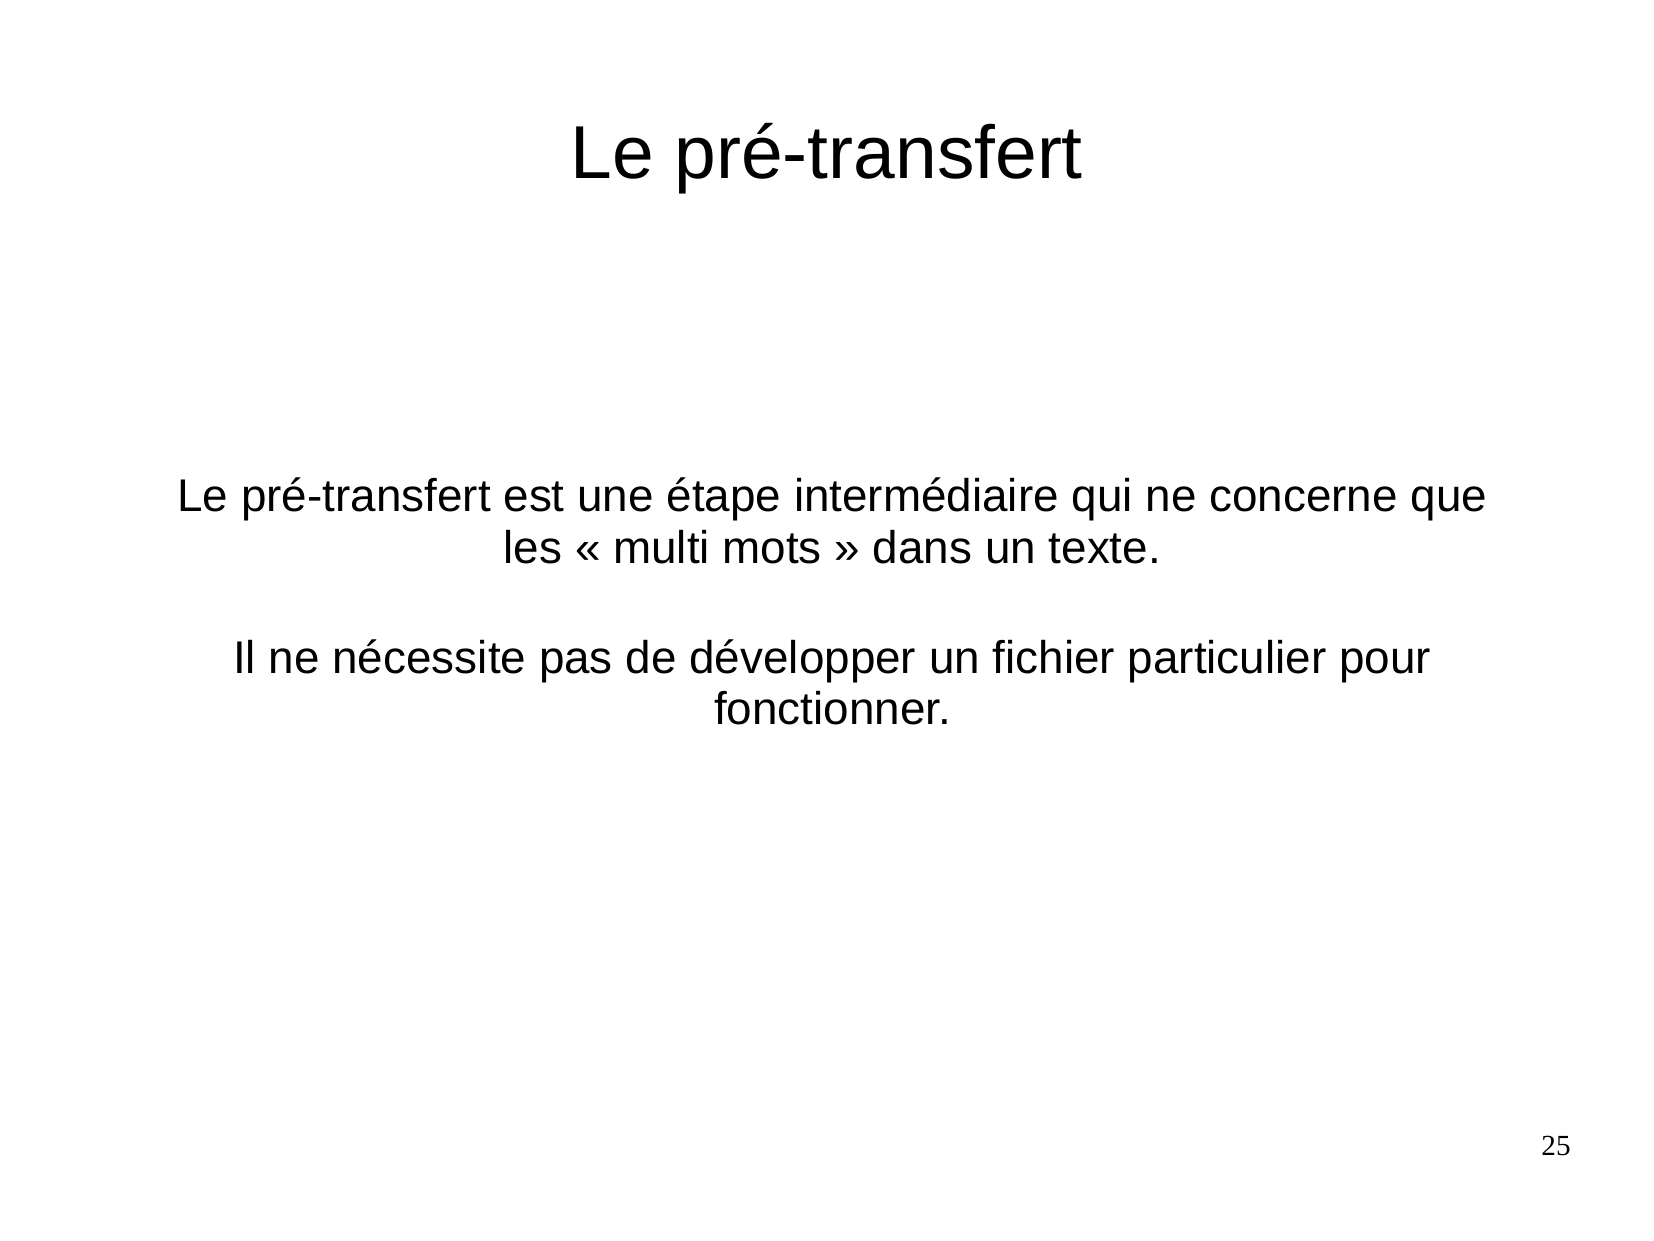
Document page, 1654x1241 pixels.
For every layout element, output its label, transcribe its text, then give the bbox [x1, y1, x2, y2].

subtitle Le pré-transfert est une étape intermédiaire qui ne concerne que les « multi mots » dans un texte. Il ne nécessite pas de développer un fichier particulier pour fonctionner. [141, 354, 1524, 851]
title Le pré-transfert [82, 49, 1571, 257]
